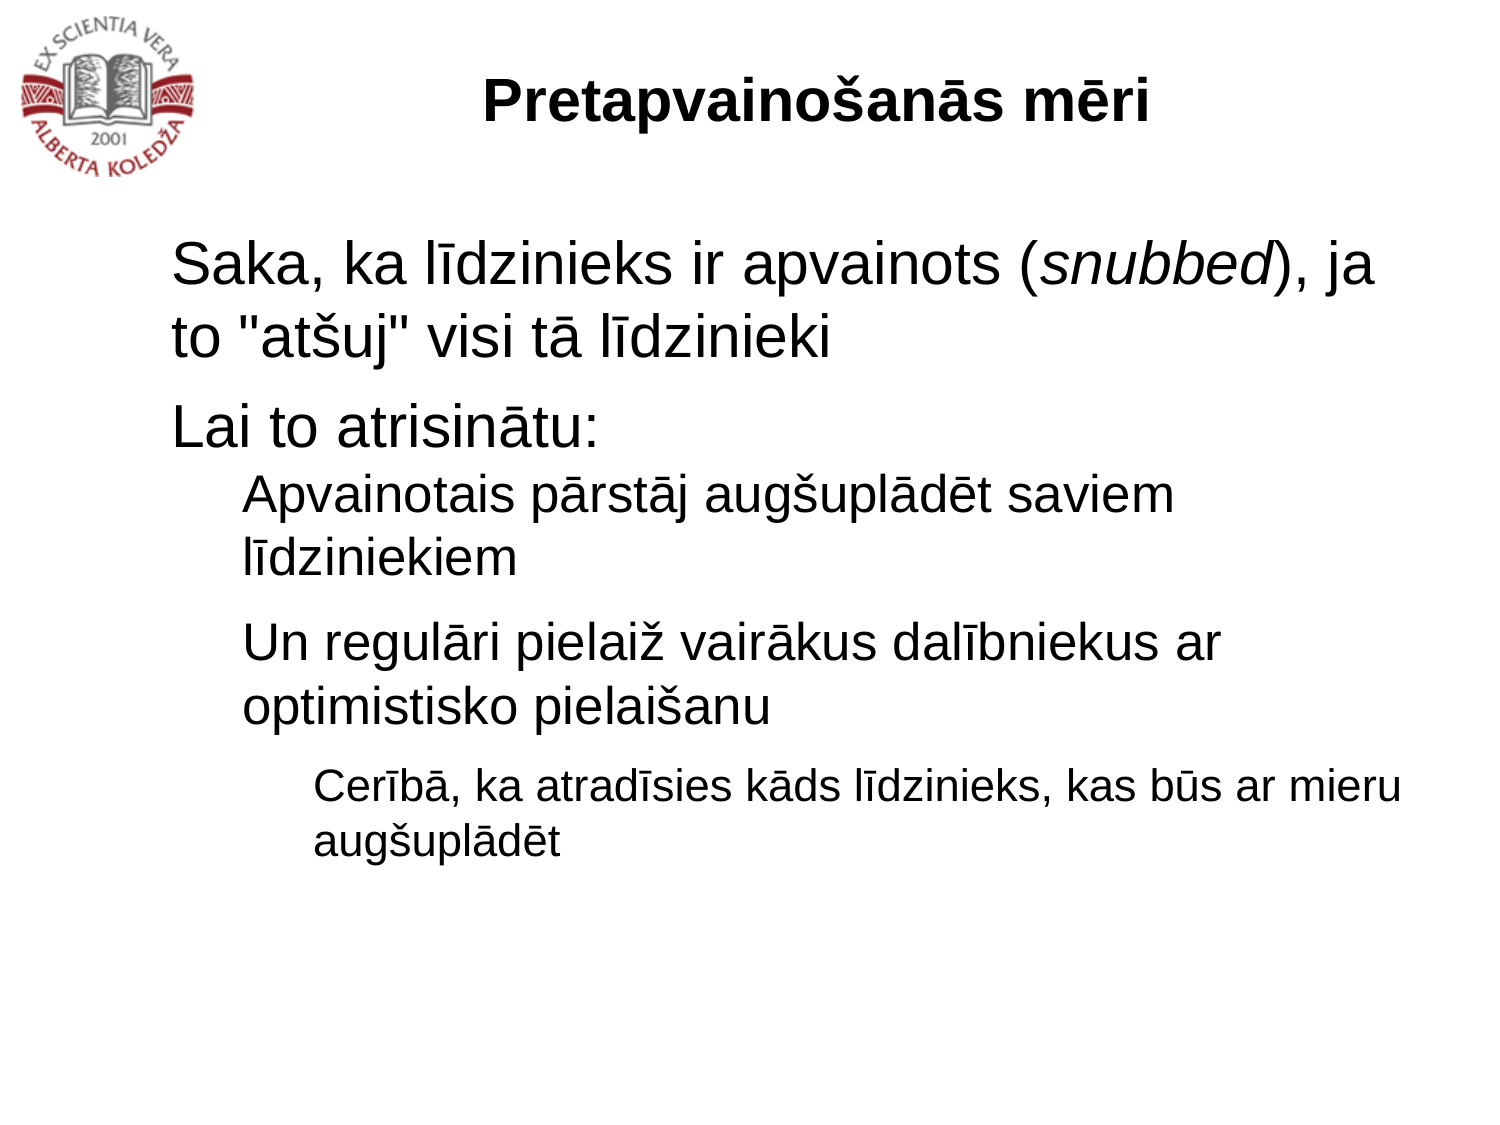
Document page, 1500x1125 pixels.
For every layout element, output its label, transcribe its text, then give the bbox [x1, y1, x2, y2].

picture [21, 16, 194, 177]
list Saka, ka līdzinieks ir apvainots (snubbed), ja to "atšuj" visi tā līdzinieki Lai to atrisinātu: Apvainotais pārstāj augšuplādēt saviem līdziniekiem Un regulāri pielaiž vairākus dalībniekus ar optimistisko pielaišanu Cerībā, ka atradīsies kāds līdzinieks, kas būs ar mieru augšuplādēt [85, 216, 1436, 1035]
title Pretapvainošanās mēri [187, 44, 1425, 150]
